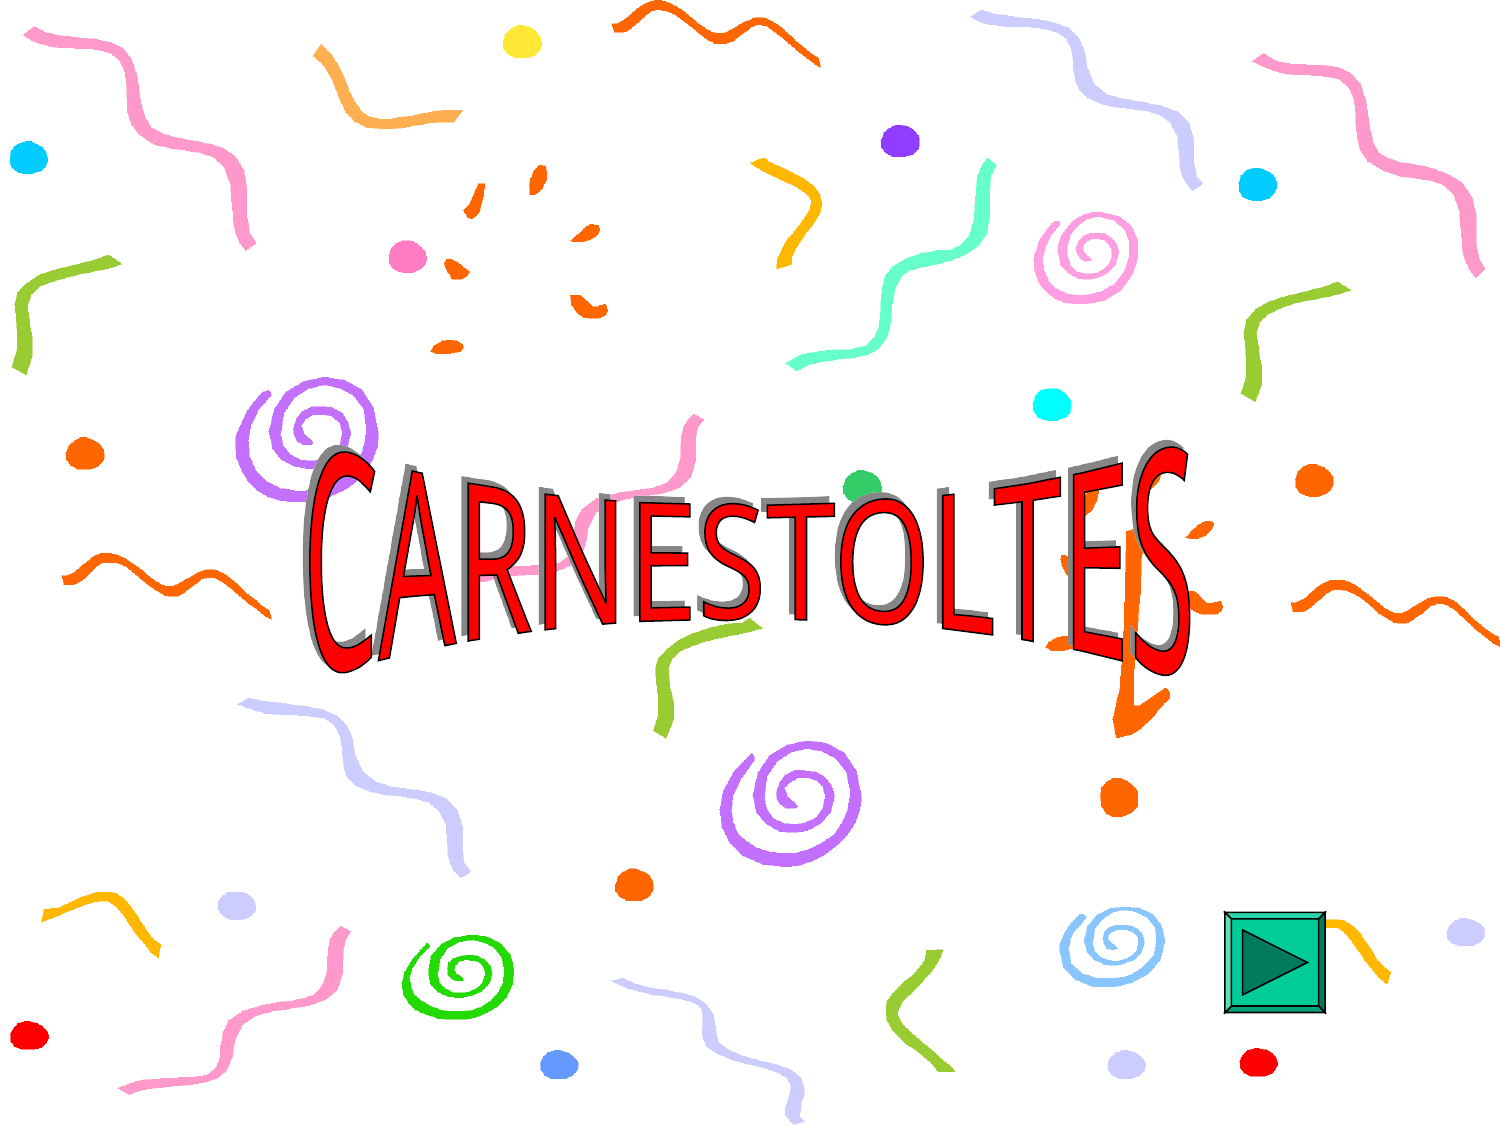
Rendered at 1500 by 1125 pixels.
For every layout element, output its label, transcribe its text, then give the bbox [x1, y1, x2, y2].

text_box CARNESTOLTES [1073, 463, 1123, 661]
text_box CARNESTOLTES [840, 498, 924, 625]
text_box CARNESTOLTES [545, 494, 616, 630]
text_box CARNESTOLTES [994, 477, 1061, 642]
text_box CARNESTOLTES [468, 483, 532, 642]
text_box CARNESTOLTES [1135, 447, 1190, 676]
picture [0, 0, 1500, 1125]
text_box CARNESTOLTES [942, 494, 993, 635]
text_box CARNESTOLTES [767, 503, 835, 620]
text_box CARNESTOLTES [703, 503, 761, 621]
text_box CARNESTOLTES [639, 502, 690, 622]
text_box CARNESTOLTES [378, 470, 457, 661]
text_box CARNESTOLTES [309, 452, 375, 673]
